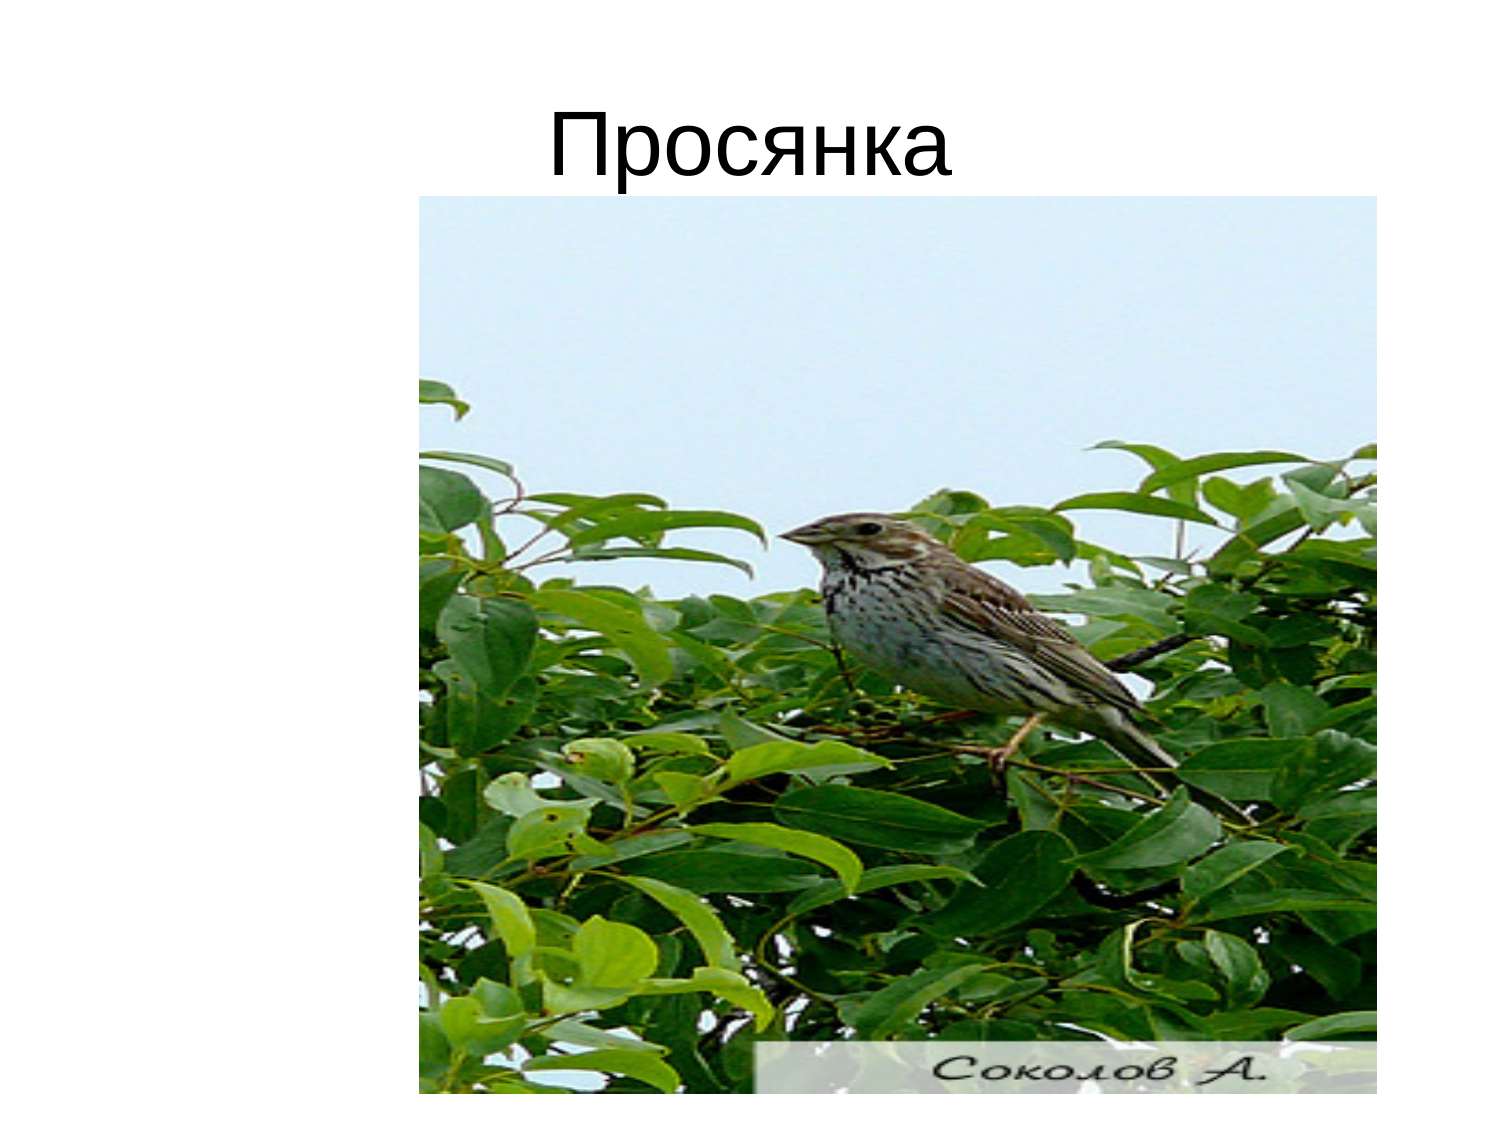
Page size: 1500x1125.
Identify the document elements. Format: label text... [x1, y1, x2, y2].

picture [419, 196, 1377, 1094]
title Просянка [75, 45, 1426, 233]
